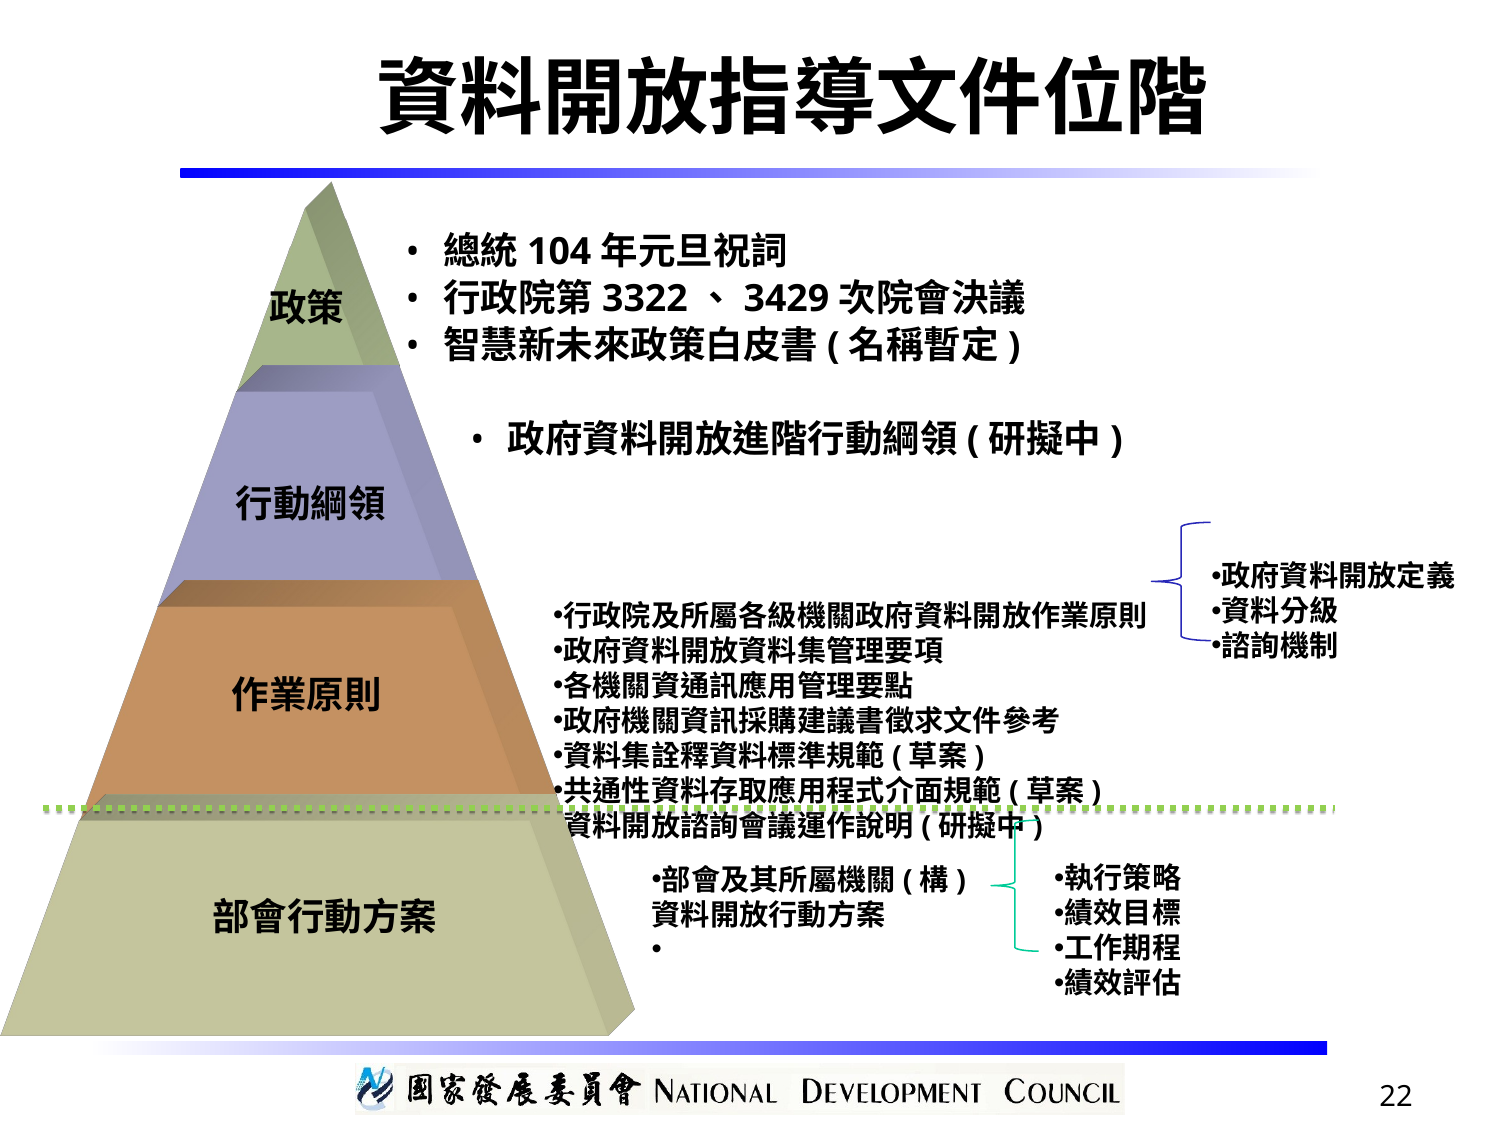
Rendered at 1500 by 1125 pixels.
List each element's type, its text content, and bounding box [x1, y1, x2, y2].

text_box [208, 392, 401, 472]
text_box [159, 475, 441, 605]
text_box 總統104年元旦祝詞 行政院第3322、3429次院會決議 智慧新未來政策白皮書(名稱暫定) [390, 217, 1063, 307]
text_box 行動綱領 [207, 472, 415, 532]
text_box 資料開放指導文件位階 [154, 36, 1430, 158]
text_box 政府資料開放定義 資料分級 諮詢機制 [1196, 542, 1475, 625]
text_box 部會及其所屬機關(構)資料開放行動方案 [637, 854, 991, 974]
text_box 部會行動方案 [136, 886, 514, 946]
text_box [87, 607, 519, 811]
text_box 政策 [254, 277, 359, 337]
text_box [239, 337, 362, 388]
text_box [280, 211, 329, 277]
text_box [2, 821, 607, 1035]
text_box 行政院及所屬各級機關政府資料開放作業原則 政府資料開放資料集管理要項 各機關資通訊應用管理要點 政府機關資訊採購建議書徵求文件參考 資料集詮釋資料標準規範(草案) 共通性資料存取應用程式介面規範(草案) 資料開放諮詢會議運作說明(研擬中) [537, 582, 1188, 794]
text_box 22 [1364, 1070, 1490, 1106]
text_box 執行策略 績效目標 工作期程 績效評估 [1038, 844, 1318, 927]
text_box 政府資料開放進階行動綱領(研擬中) [455, 385, 1294, 496]
text_box 作業原則 [176, 663, 437, 724]
